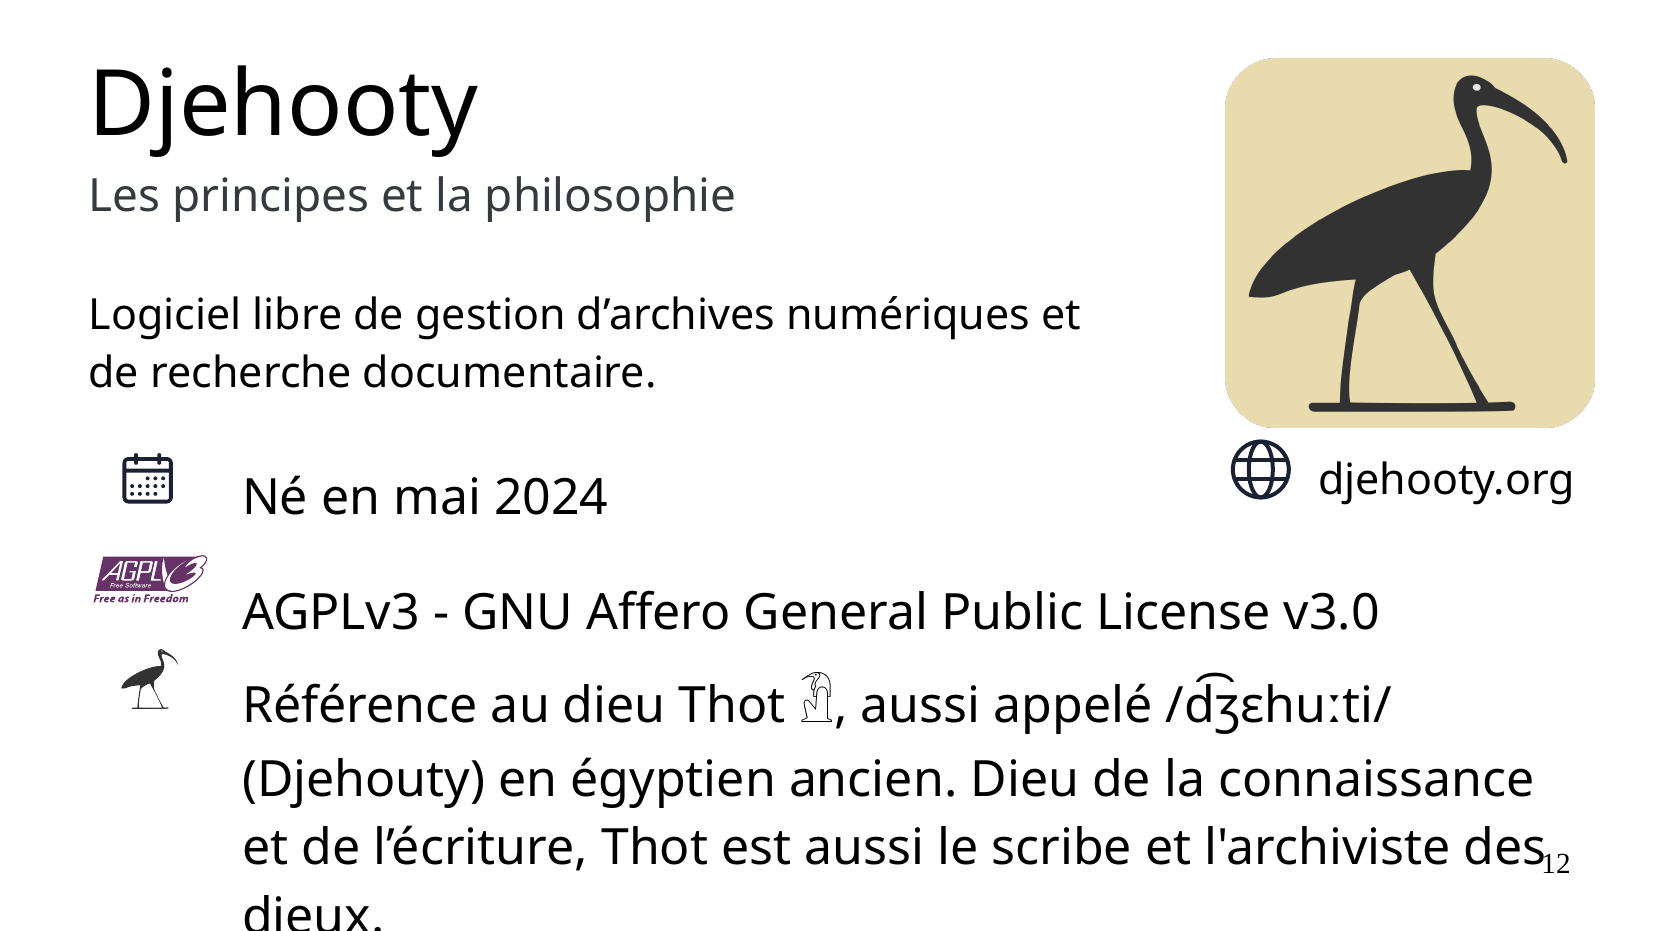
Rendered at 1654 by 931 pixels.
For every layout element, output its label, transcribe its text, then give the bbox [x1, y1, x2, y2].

picture [93, 555, 208, 603]
list Né en mai 2024 AGPLv3 - GNU Affero General Public License v3.0 Référence au dieu Thot 𓁟, aussi appelé /d͡ʒɛhuːti/ (Djehouty) en égyptien ancien. Dieu de la connaissance et de l’écriture, Thot est aussi le scribe et l'archiviste des dieux. [242, 460, 1565, 931]
list djehooty.org [1299, 448, 1595, 508]
picture [121, 649, 178, 709]
list Logiciel libre de gestion d’archives numériques et de recherche documentaire. [88, 283, 1123, 402]
picture [1225, 58, 1595, 428]
picture [118, 448, 178, 508]
picture [1228, 437, 1294, 502]
title Djehooty Les principes et la philosophie [88, 37, 1577, 193]
